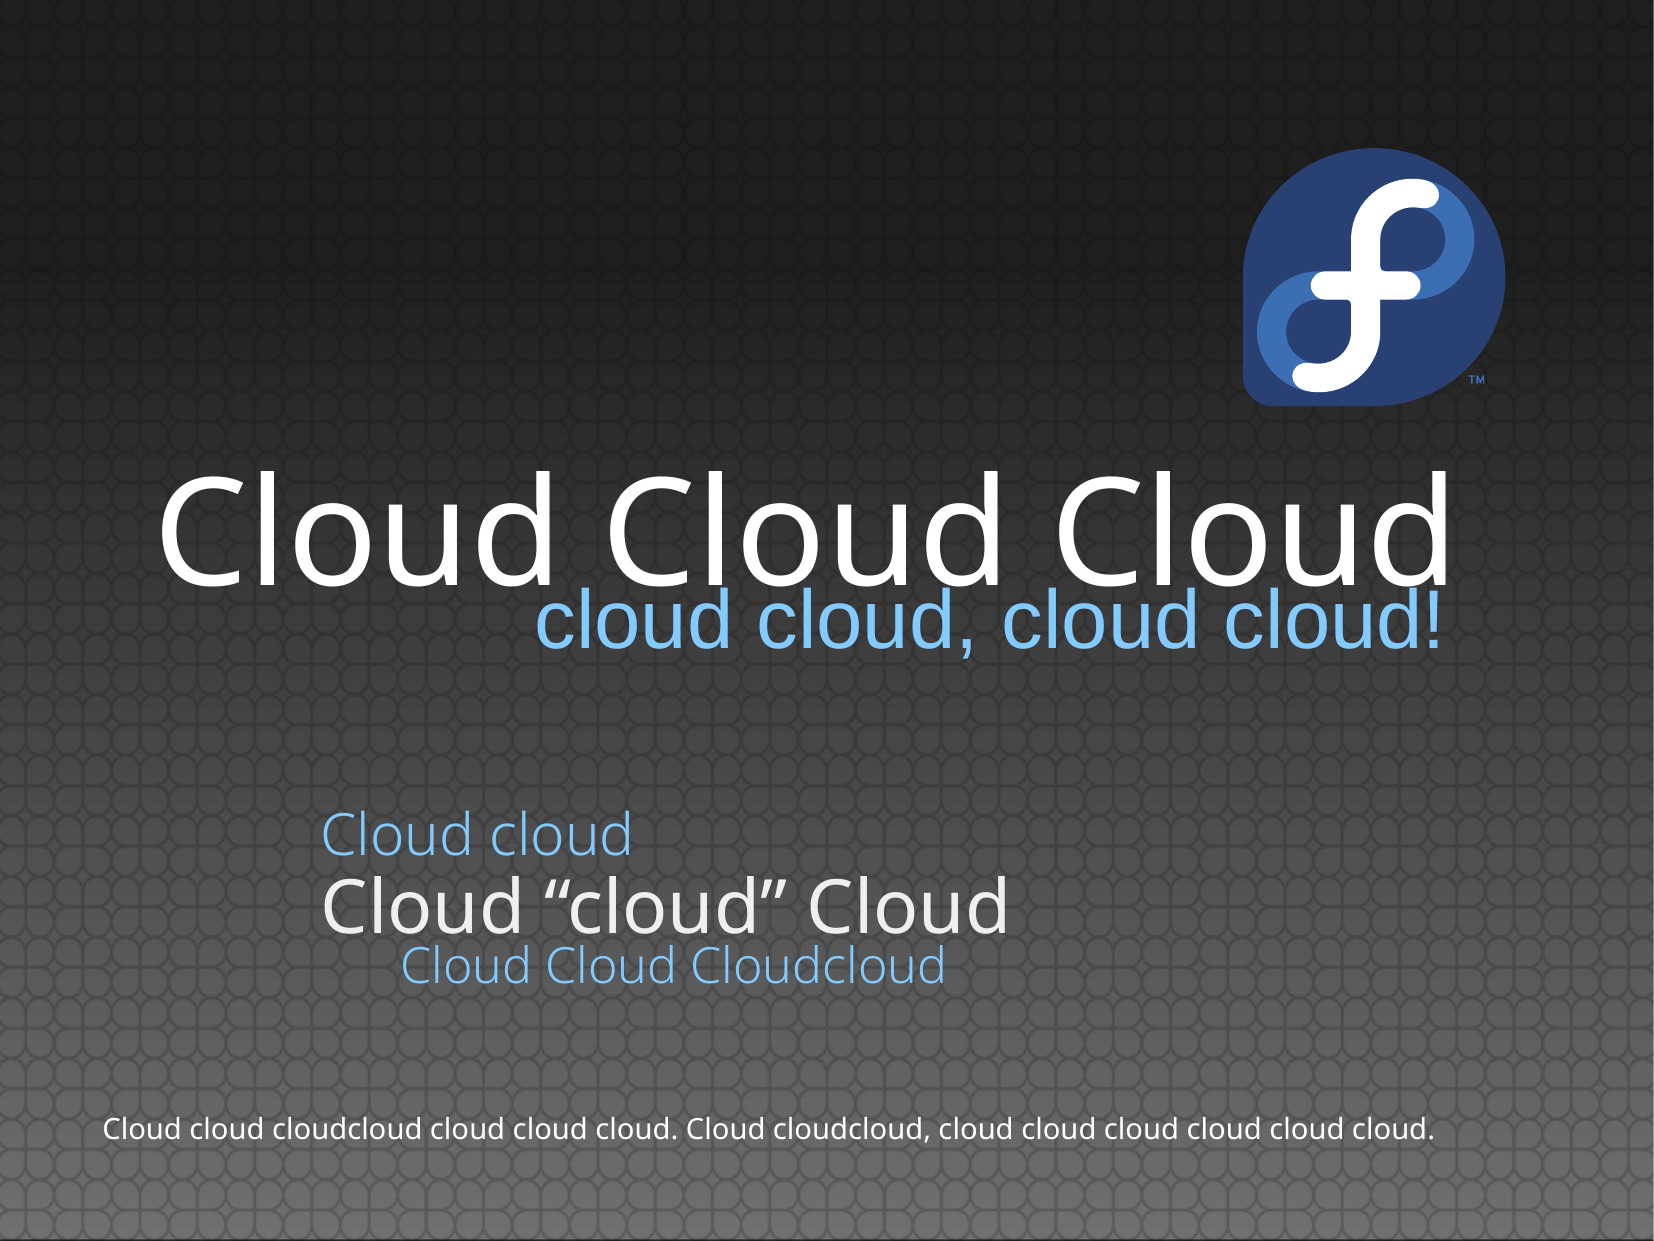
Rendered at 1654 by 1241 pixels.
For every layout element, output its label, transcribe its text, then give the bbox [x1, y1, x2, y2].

text_box Cloud cloud cloudcloud cloud cloud cloud. Cloud cloudcloud, cloud cloud cloud cloud cloud cloud. [109, 1100, 1429, 1185]
text_box Cloud “cloud” Cloud [305, 846, 1057, 946]
text_box Cloud Cloud Cloudcloud [387, 922, 961, 994]
subtitle cloud cloud, cloud cloud! [100, 601, 1447, 667]
text_box Cloud cloud [305, 785, 681, 866]
picture [0, 0, 1654, 1241]
text_box Cloud Cloud Cloud [37, 417, 1475, 601]
